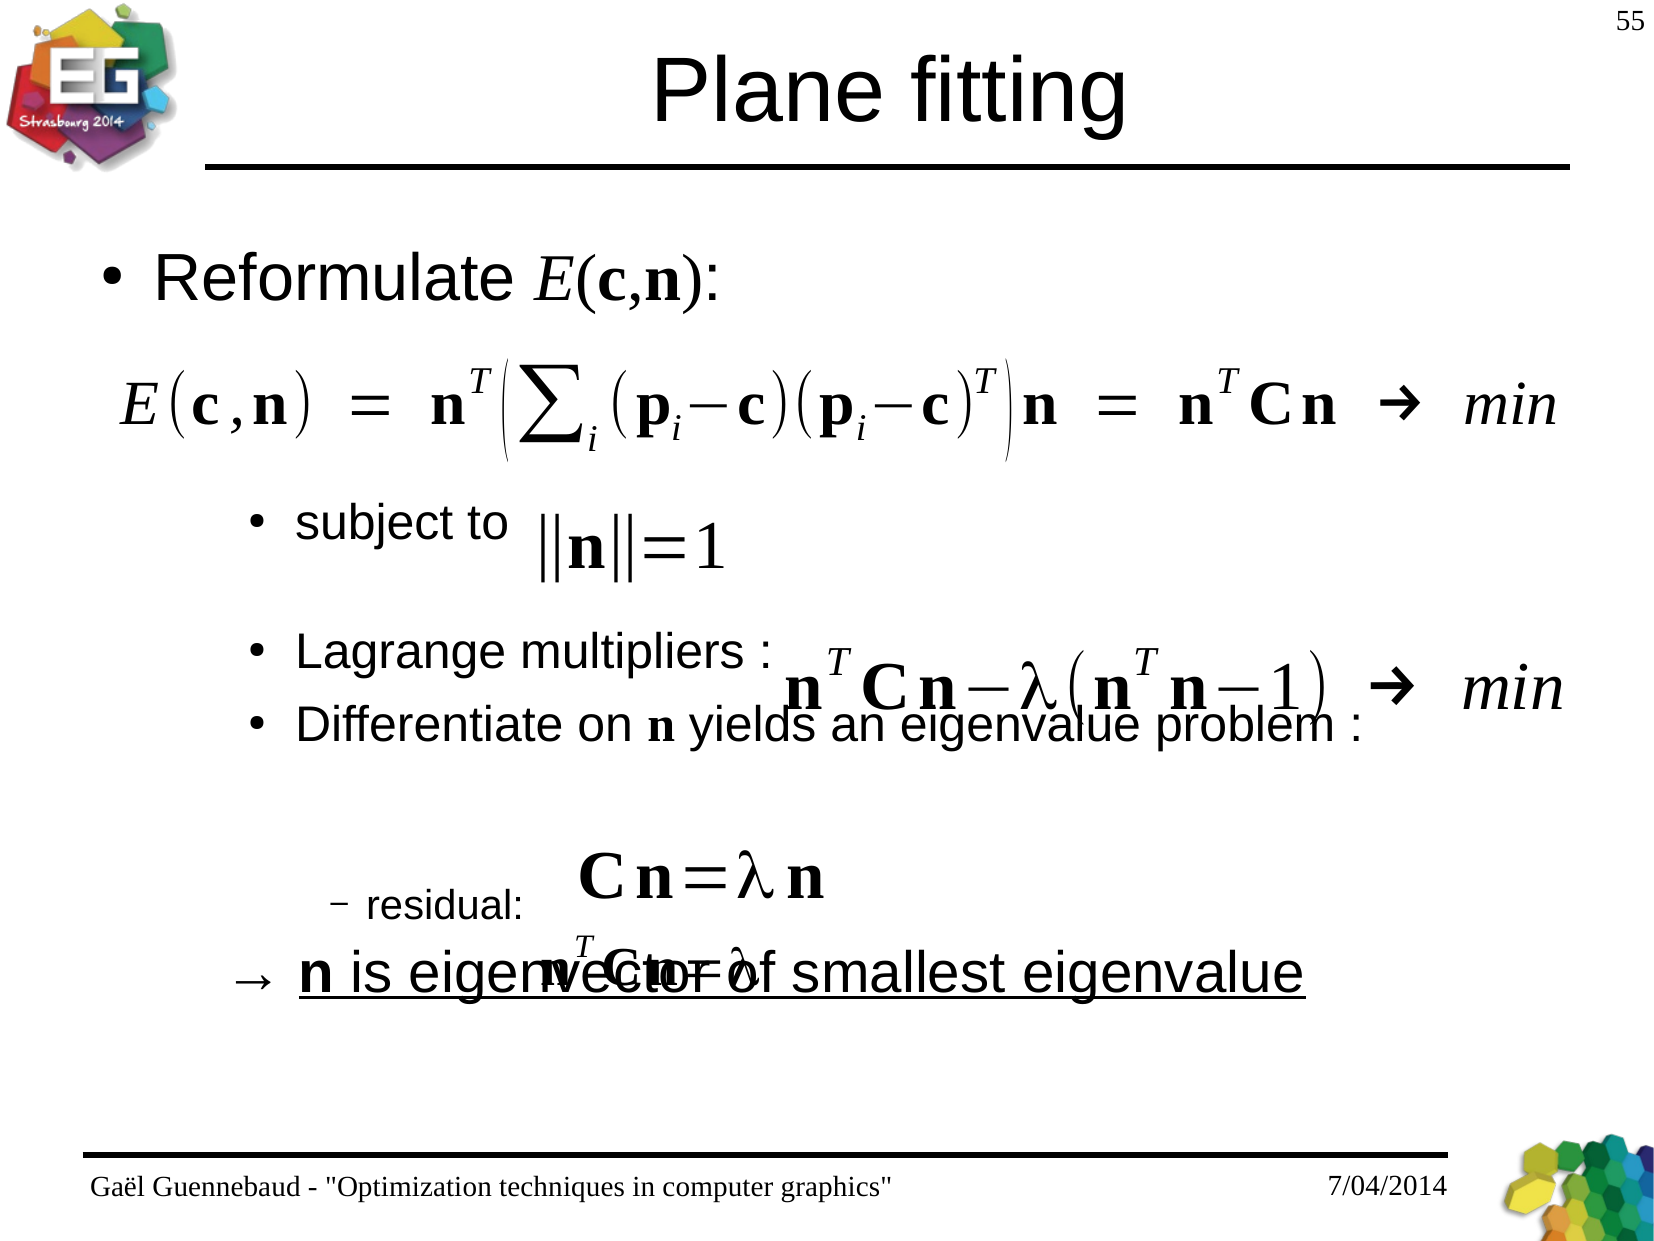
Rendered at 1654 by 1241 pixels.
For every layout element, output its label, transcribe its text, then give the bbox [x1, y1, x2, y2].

chart [776, 638, 1572, 730]
chart [571, 836, 834, 913]
chart [532, 928, 769, 997]
chart [110, 354, 1567, 466]
list Reformulate E(c,n): subject to Lagrange multipliers : Differentiate on n yields an eigenvalue problem : residual: → n is eigenvector of smallest eigenvalue [82, 240, 1571, 1126]
chart [523, 507, 735, 586]
title Plane fitting [210, 31, 1571, 148]
picture [0, 0, 180, 180]
picture [1499, 1128, 1654, 1241]
